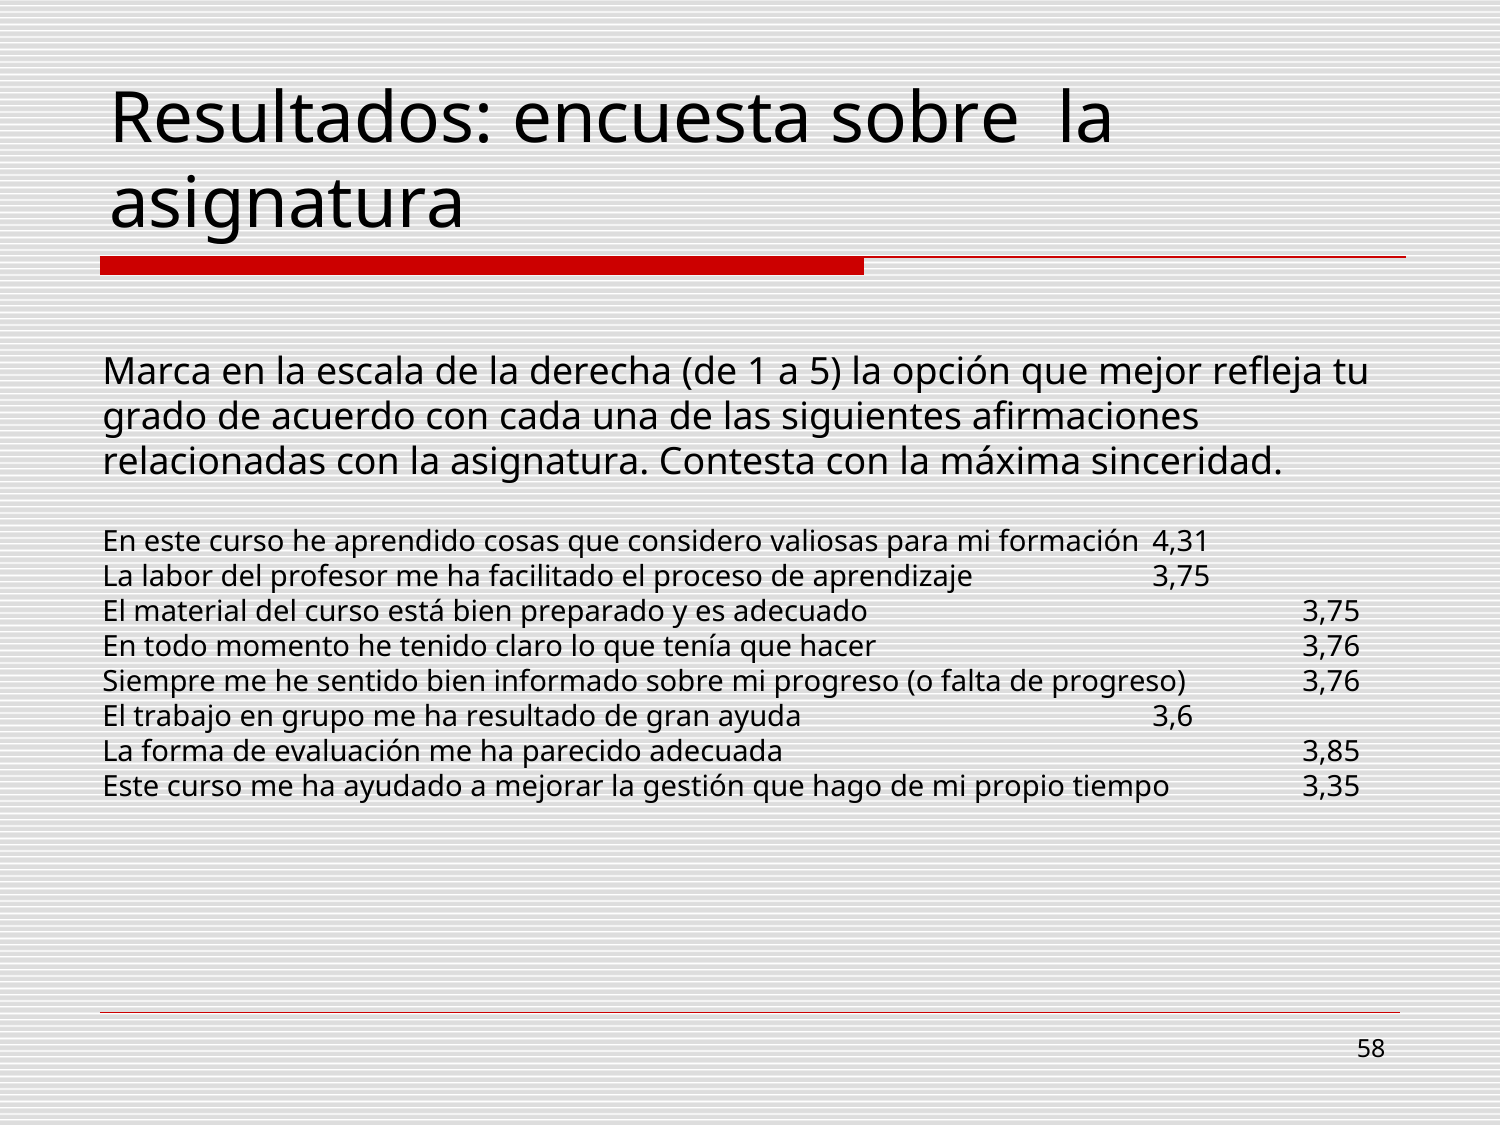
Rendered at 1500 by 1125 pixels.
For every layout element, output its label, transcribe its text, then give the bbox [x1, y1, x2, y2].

text_box Marca en la escala de la derecha (de 1 a 5) la opción que mejor refleja tu grado de acuerdo con cada una de las siguientes afirmaciones relacionadas con la asignatura. Contesta con la máxima sinceridad. En este curso he aprendido cosas que considero valiosas para mi formación 4,31 La labor del profesor me ha facilitado el proceso de aprendizaje 3,75 El material del curso está bien preparado y es adecuado 3,75 En todo momento he tenido claro lo que tenía que hacer 3,76 Siempre me he sentido bien informado sobre mi progreso (o falta de progreso) 3,76 El trabajo en grupo me ha resultado de gran ayuda 3,6 La forma de evaluación me ha parecido adecuada 3,85 Este curso me ha ayudado a mejorar la gestión que hago de mi propio tiempo 3,35 [87, 299, 1438, 898]
picture [0, 0, 1500, 1125]
text_box <número> [1074, 1024, 1401, 1103]
title Resultados: encuesta sobre la asignatura [94, 49, 1407, 250]
